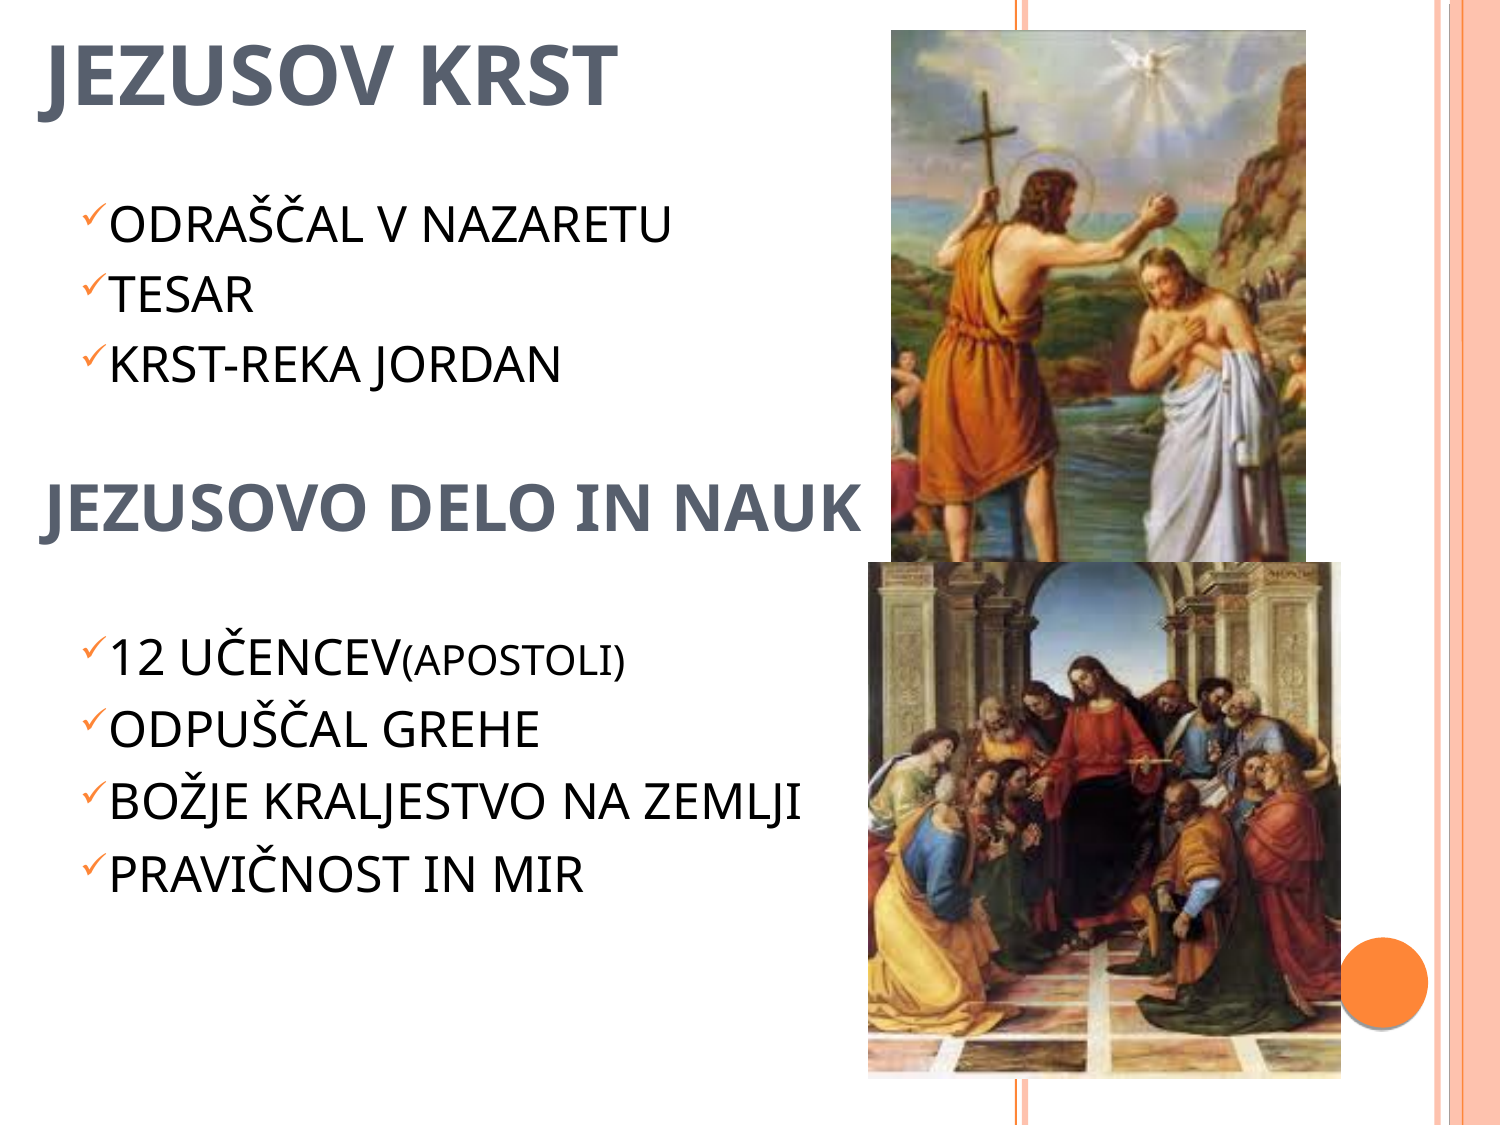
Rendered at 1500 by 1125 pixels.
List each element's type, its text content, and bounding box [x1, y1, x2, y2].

title JEZUSOV KRST [29, 54, 891, 130]
text_box JEZUSOVO DELO IN NAUK [29, 456, 891, 582]
list ODRAŠČAL V NAZARETU TESAR KRST-REKA JORDAN 12 UČENCEV(APOSTOLI) ODPUŠČAL GREHE BOŽJE KRALJESTVO NA ZEMLJI PRAVIČNOST IN MIR [64, 184, 891, 456]
list ODRAŠČAL V NAZARETU TESAR KRST-REKA JORDAN 12 UČENCEV(APOSTOLI) ODPUŠČAL GREHE BOŽJE KRALJESTVO NA ZEMLJI PRAVIČNOST IN MIR [64, 582, 868, 1047]
picture [868, 30, 1341, 1079]
